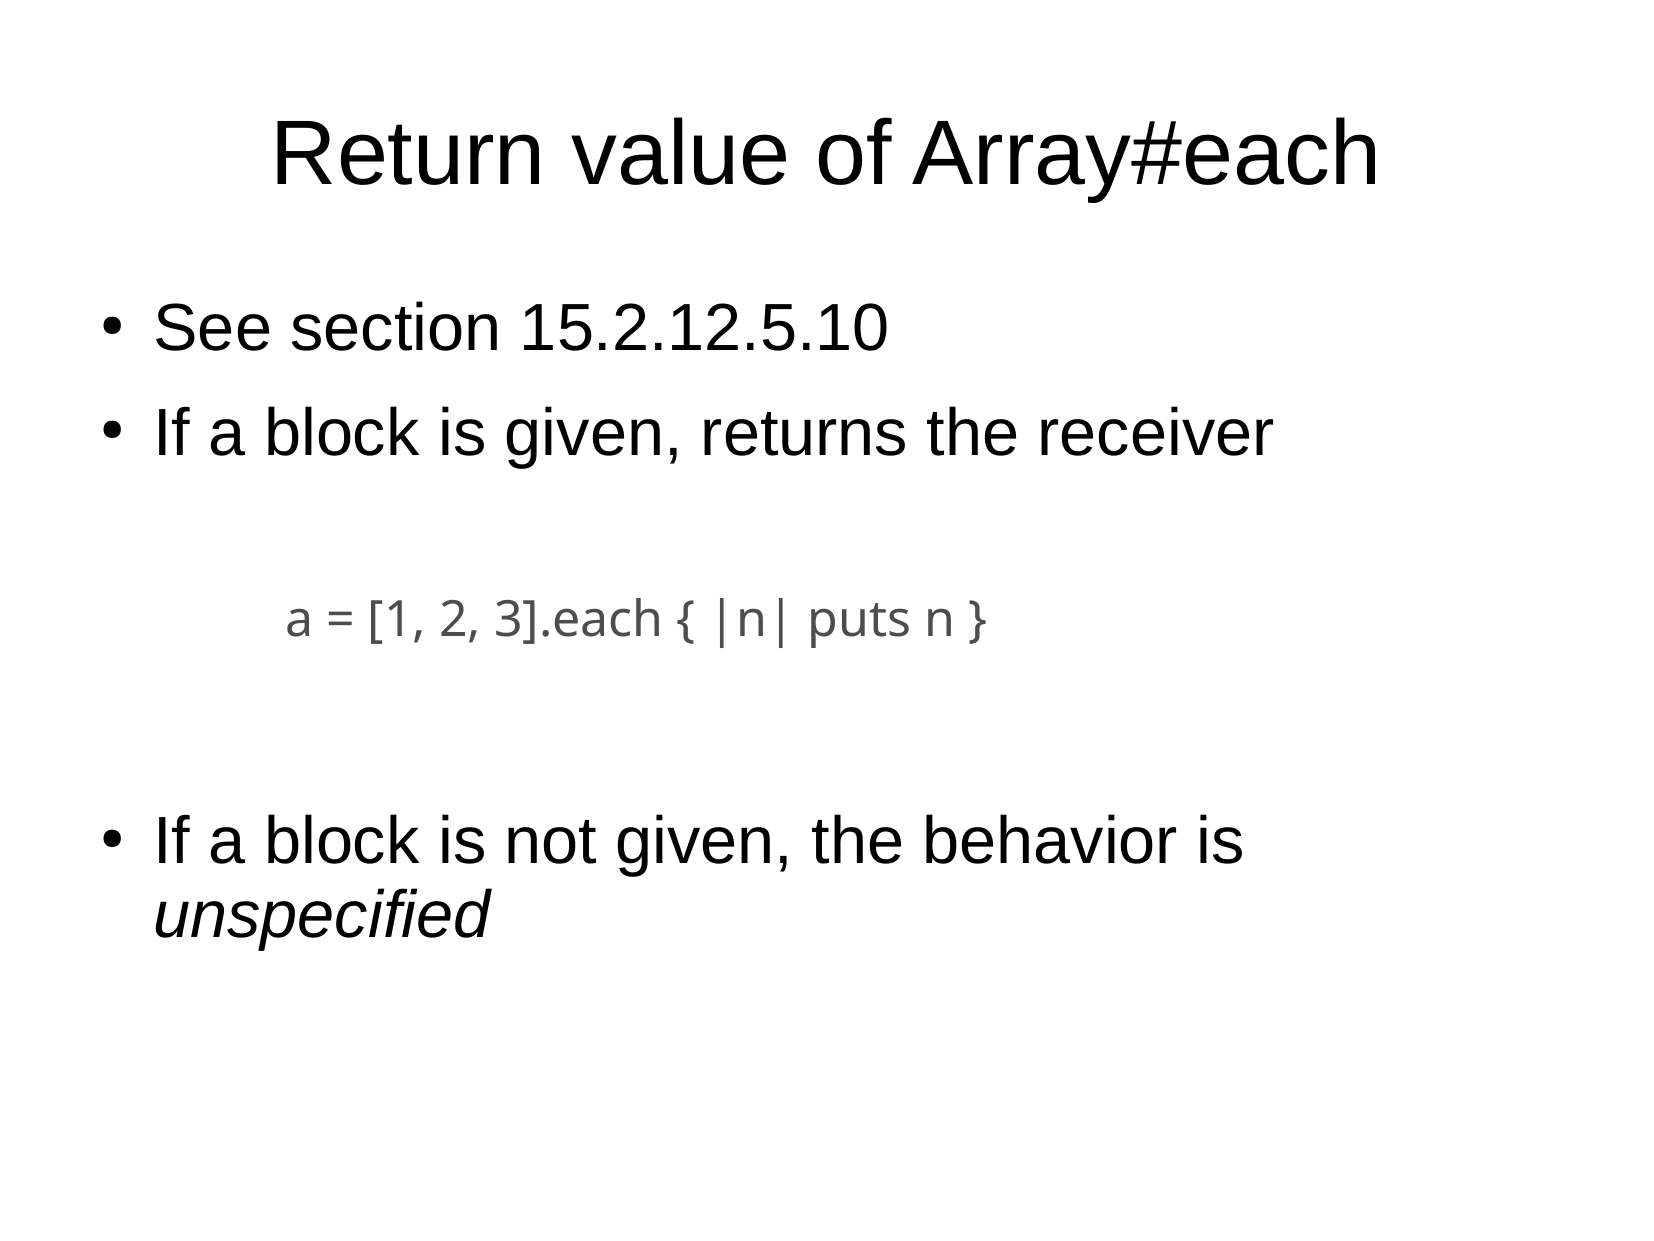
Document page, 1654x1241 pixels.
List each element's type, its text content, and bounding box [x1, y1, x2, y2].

list See section 15.2.12.5.10 If a block is given, returns the receiver [82, 290, 1571, 496]
title Return value of Array#each [82, 49, 1571, 257]
text_box a = [1, 2, 3].each { |n| puts n } [270, 575, 1456, 717]
list If a block is not given, the behavior is unspecified [82, 802, 1571, 1043]
